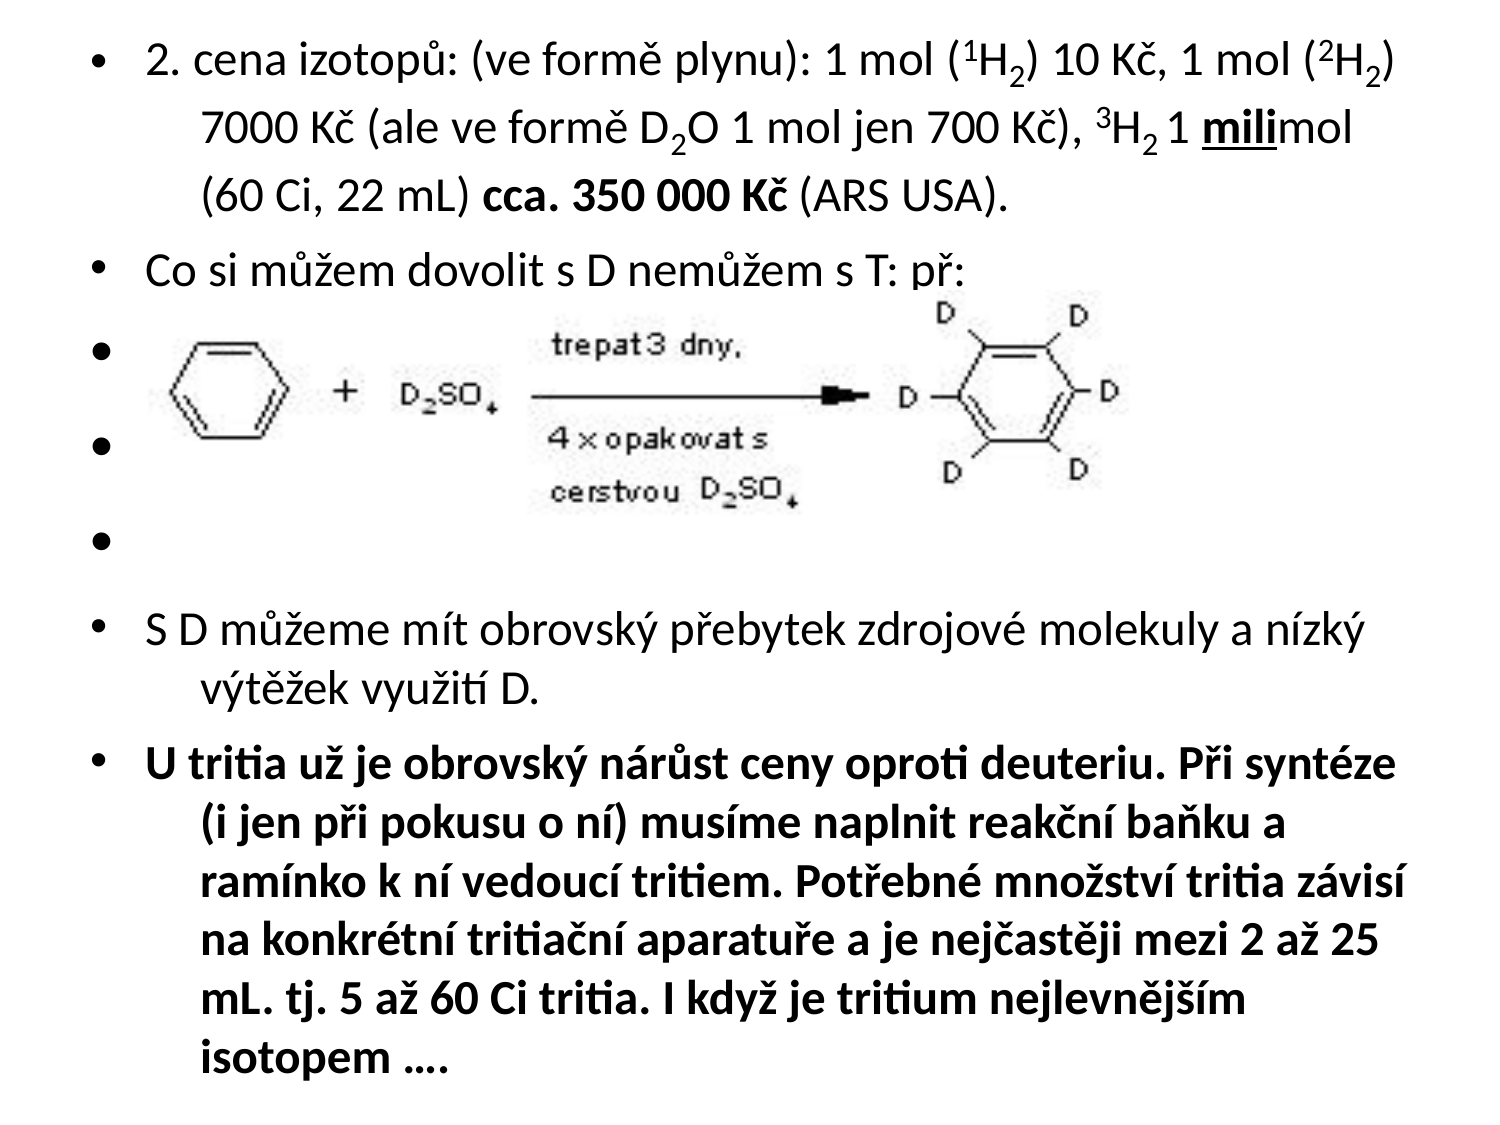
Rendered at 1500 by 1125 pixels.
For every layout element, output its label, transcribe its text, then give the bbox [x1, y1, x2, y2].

picture [147, 290, 1140, 528]
list 2. cena izotopů: (ve formě plynu): 1 mol (1H2) 10 Kč, 1 mol (2H2) 7000 Kč (ale ve formě D2O 1 mol jen 700 Kč), 3H2 1 milimol (60 Ci, 22 mL) cca. 350 000 Kč (ARS USA). Co si můžem dovolit s D nemůžem s T: př: S D můžeme mít obrovský přebytek zdrojové molekuly a nízký výtěžek využití D. U tritia už je obrovský nárůst ceny oproti deuteriu. Při syntéze (i jen při pokusu o ní) musíme naplnit reakční baňku a ramínko k ní vedoucí tritiem. Potřebné množství tritia závisí na konkrétní tritiační aparatuře a je nejčastěji mezi 2 až 25 mL. tj. 5 až 60 Ci tritia. I když je tritium nejlevnějším isotopem …. [75, 19, 1426, 1095]
